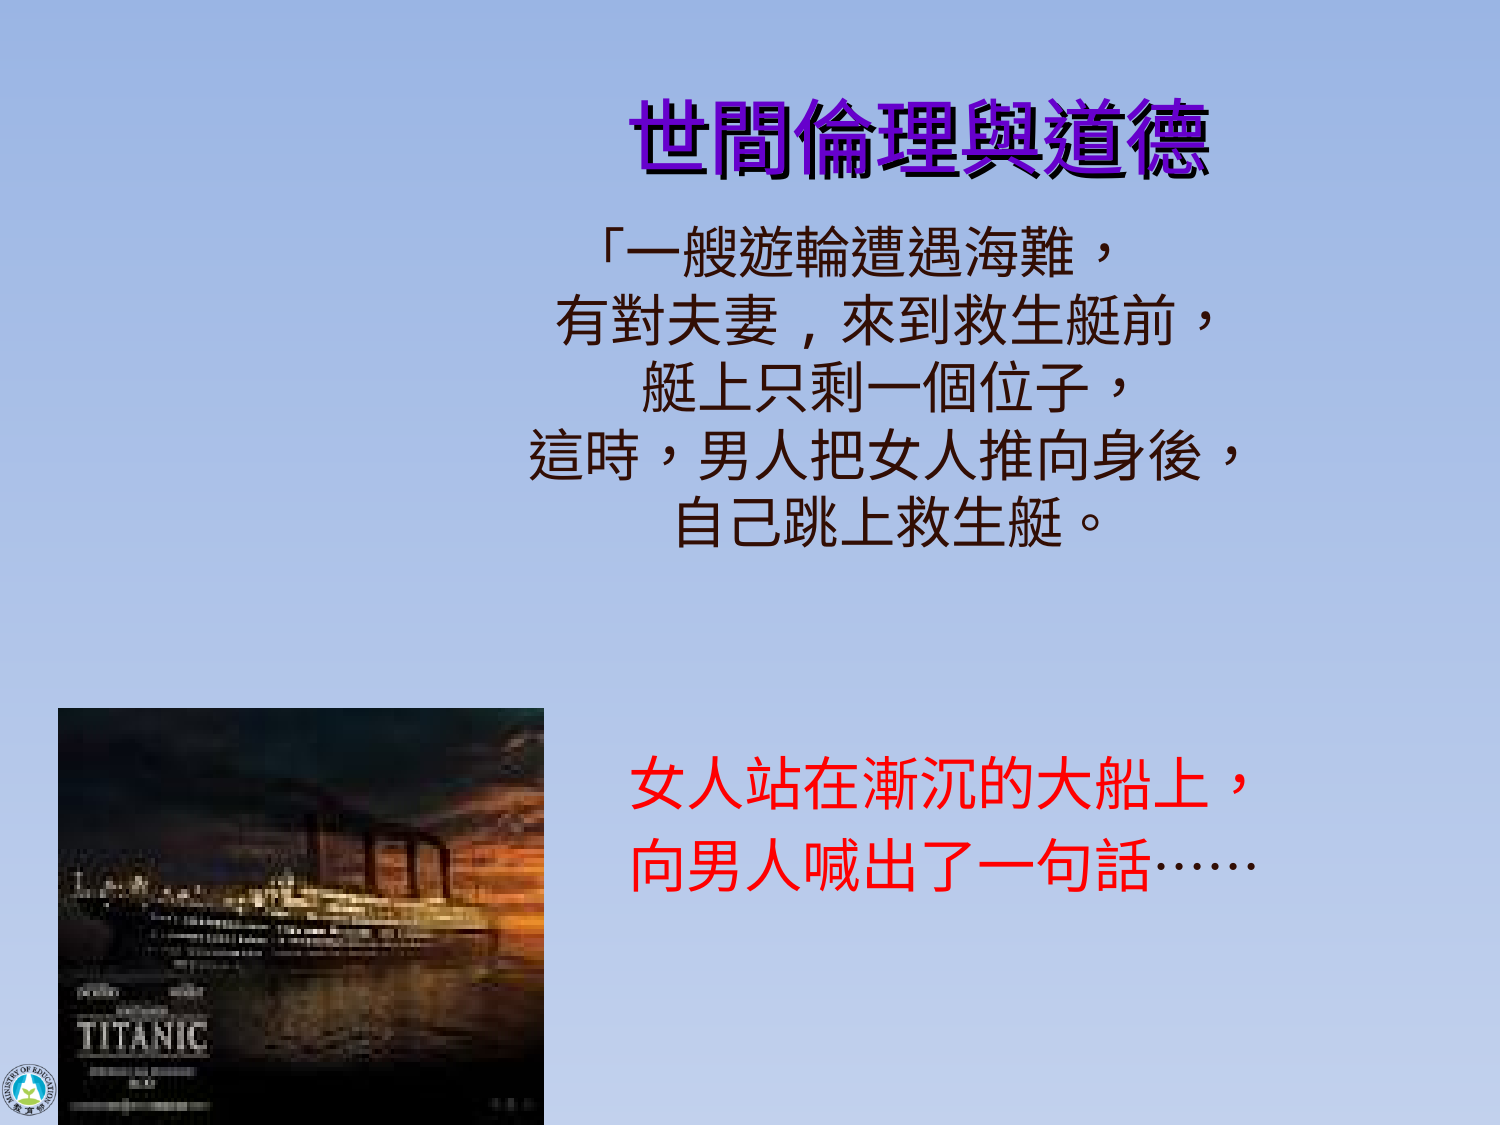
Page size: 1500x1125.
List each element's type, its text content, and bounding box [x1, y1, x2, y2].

text_box 世間倫理與道德 [610, 78, 1223, 193]
picture [58, 708, 544, 1125]
title 「一艘遊輪遭遇海難， 有對夫妻,來到救生艇前， 艇上只剩一個位子， 這時，男人把女人推向身後， 自己跳上救生艇。 [242, 194, 1458, 578]
text_box 女人站在漸沉的大船上， 向男人喊出了一句話…… [609, 740, 1359, 907]
